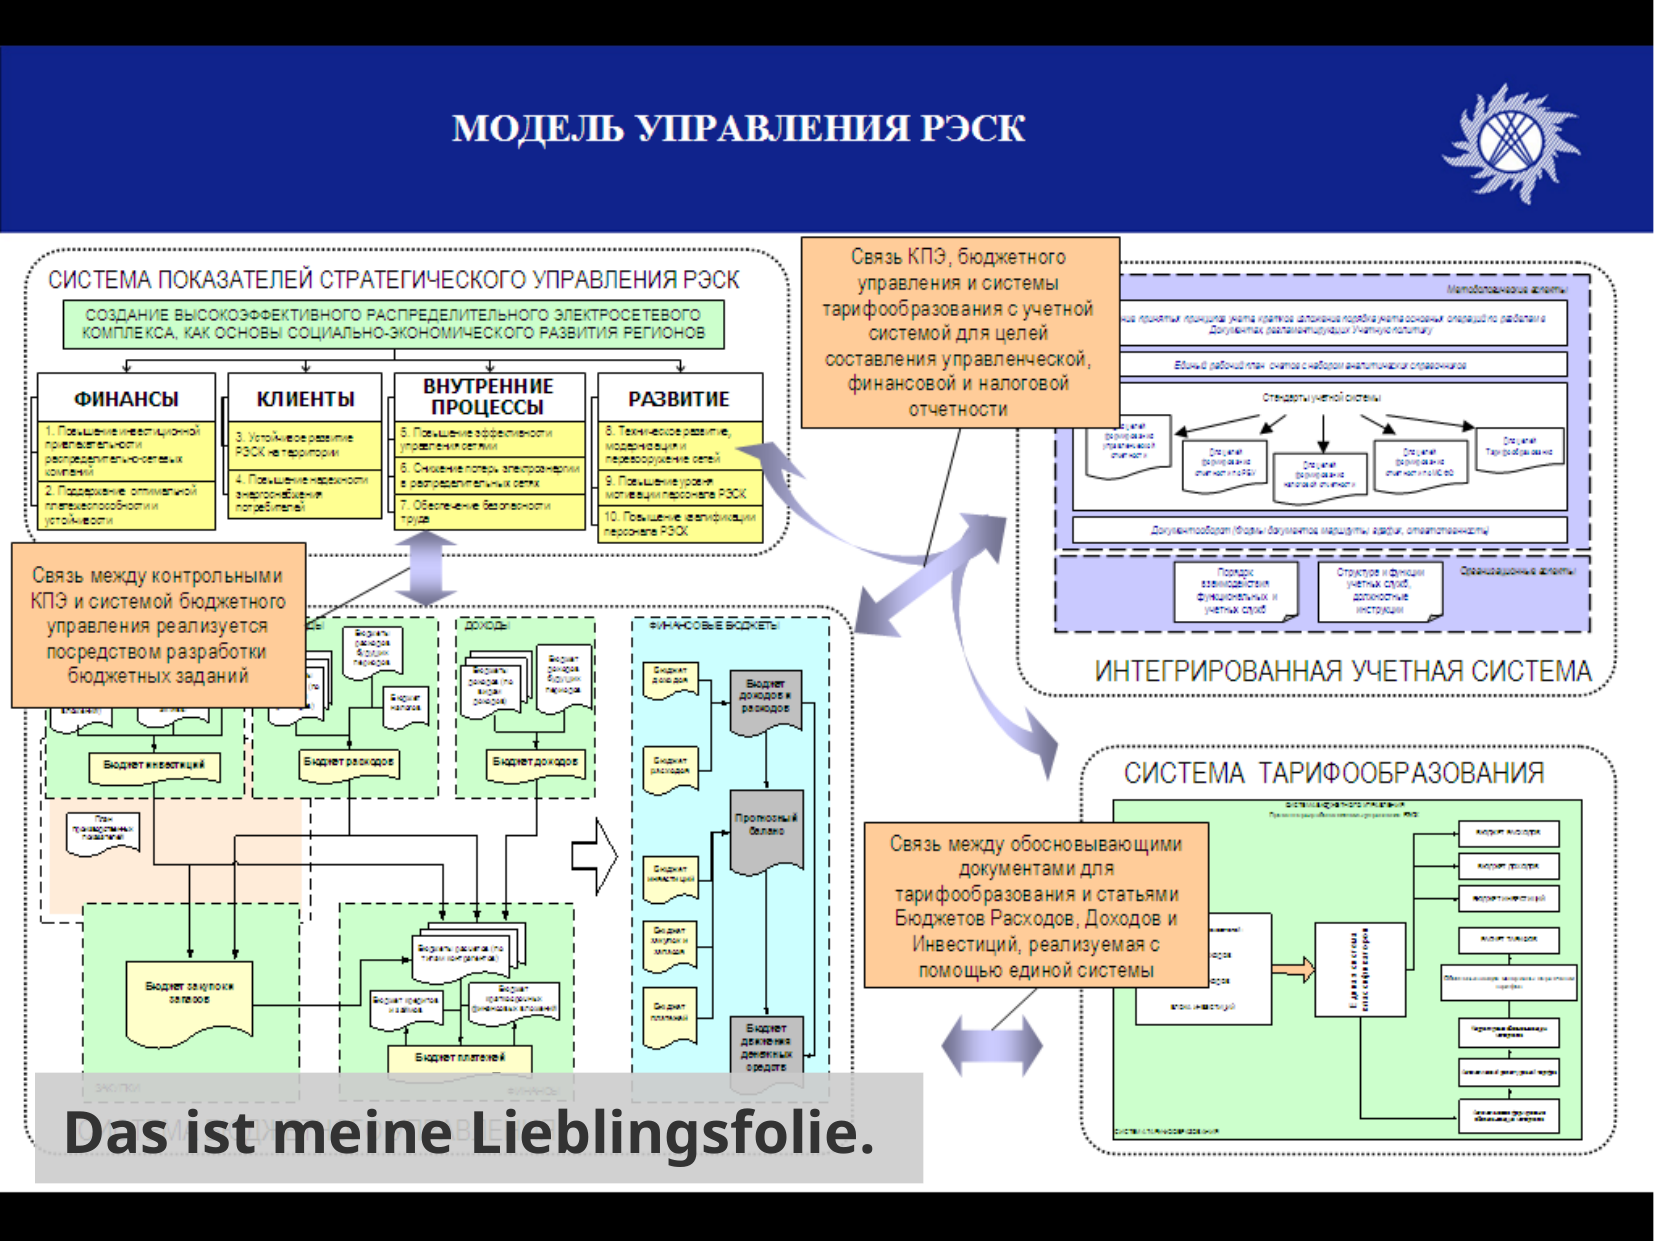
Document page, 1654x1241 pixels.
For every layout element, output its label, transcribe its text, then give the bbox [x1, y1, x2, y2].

picture [0, 0, 1654, 1241]
text_box Das ist meine Lieblingsfolie. [62, 1090, 880, 1186]
text_box [35, 1072, 924, 1184]
